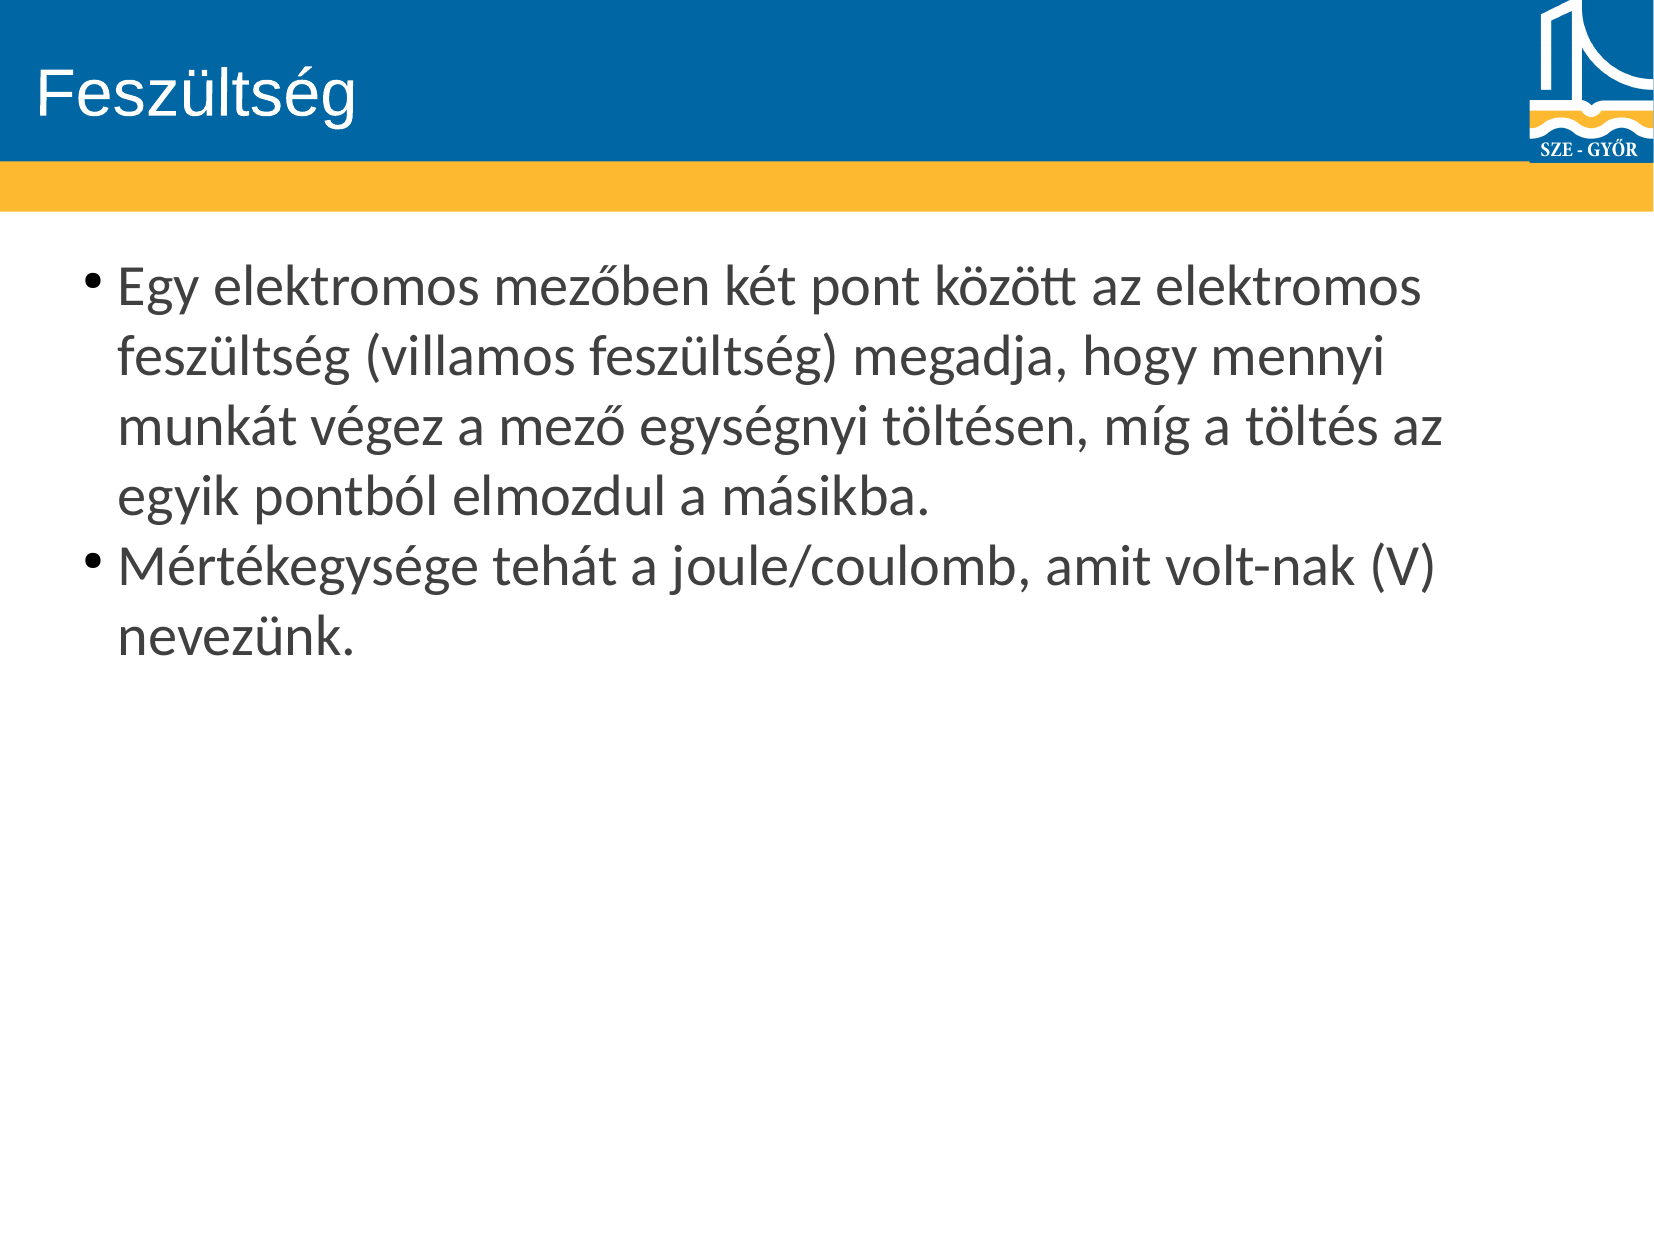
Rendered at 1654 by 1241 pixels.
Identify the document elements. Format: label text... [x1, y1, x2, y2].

text_box Egy elektromos mezőben két pont között az elektromos feszültség (villamos feszültség) megadja, hogy mennyi munkát végez a mező egységnyi töltésen, míg a töltés az egyik pontból elmozdul a másikba. Mértékegysége tehát a joule/coulomb, amit volt-nak (V) nevezünk. [82, 247, 1571, 1198]
picture [1529, 0, 1654, 163]
text_box Feszültség [34, 48, 1524, 144]
